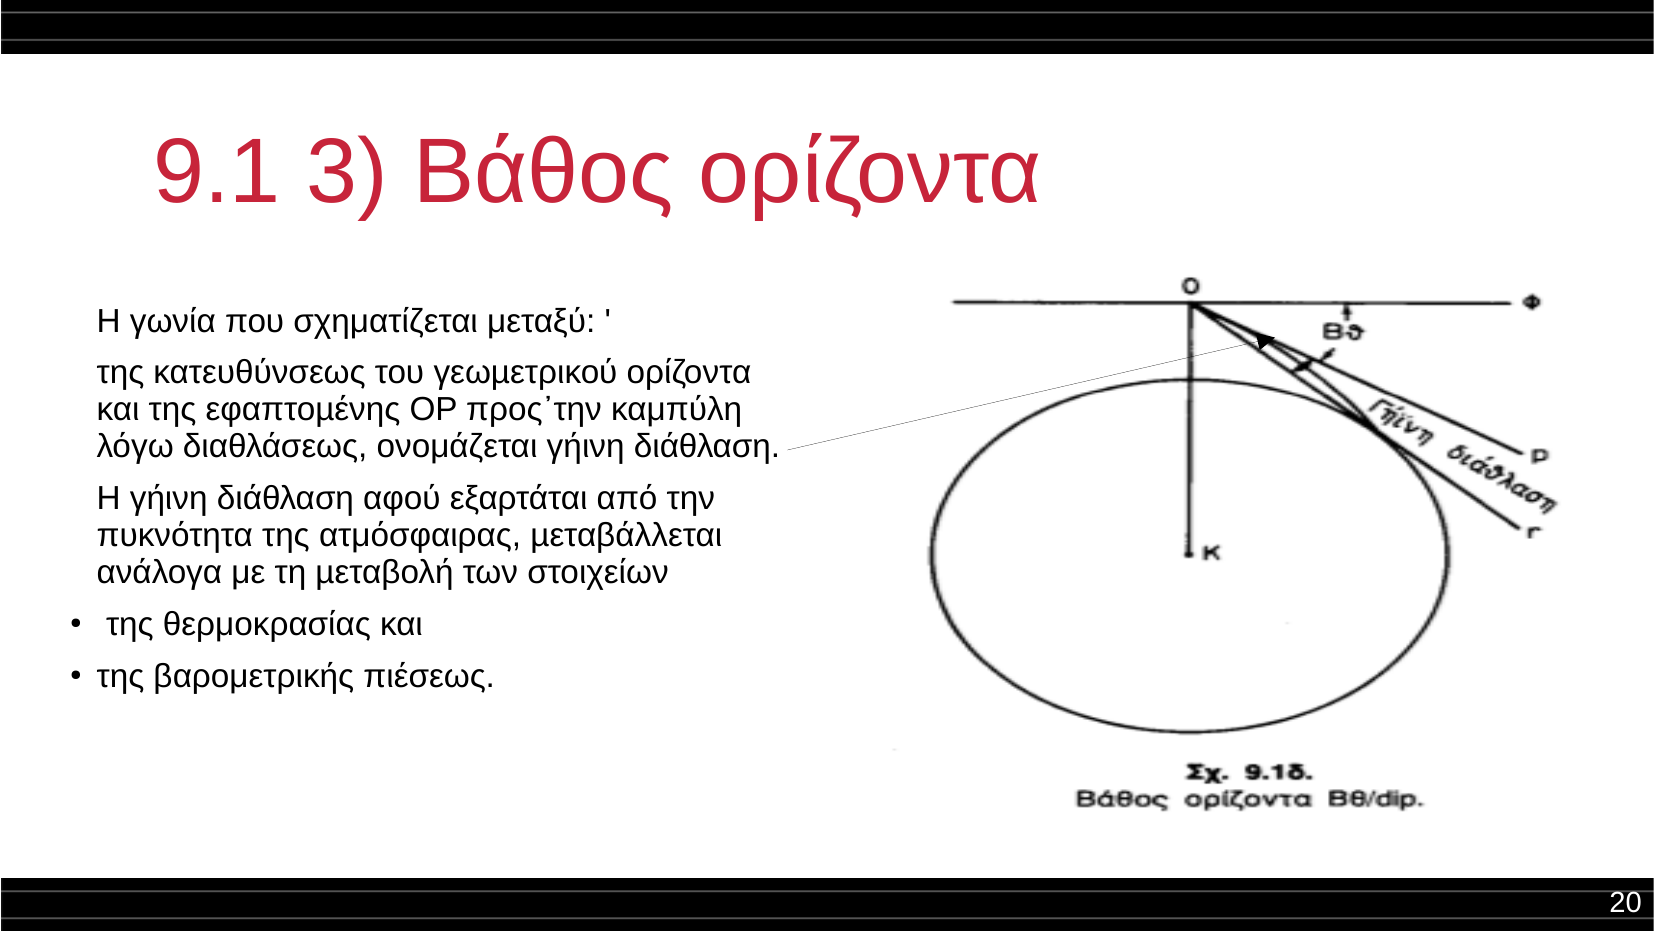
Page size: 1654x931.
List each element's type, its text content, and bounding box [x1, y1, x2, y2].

picture [1, 0, 1654, 54]
title 9.1 3) Βάθος ορίζοντα [82, 92, 1571, 249]
picture [1, 878, 1654, 931]
list Η γωνία που σχηματίζεται μεταξύ: ' της κατευθύνσεως του γεωµετρικού ορίζοντα και της εφαπτοµένης ΟΡ προς᾽την καμπύλη λόγω διαθλάσεως, ονομάζεται γήινη διάθλαση. Η γήινη διάθλαση αφού εξαρτάται από την πυκνότητα της ατμόσφαιρας, µεταβάλλεται ανάλογα με τη µεταβολή των στοιχείων της θερμοκρασίας και της βαρομετρικής πιέσεως. [61, 302, 788, 788]
picture [862, 247, 1613, 826]
